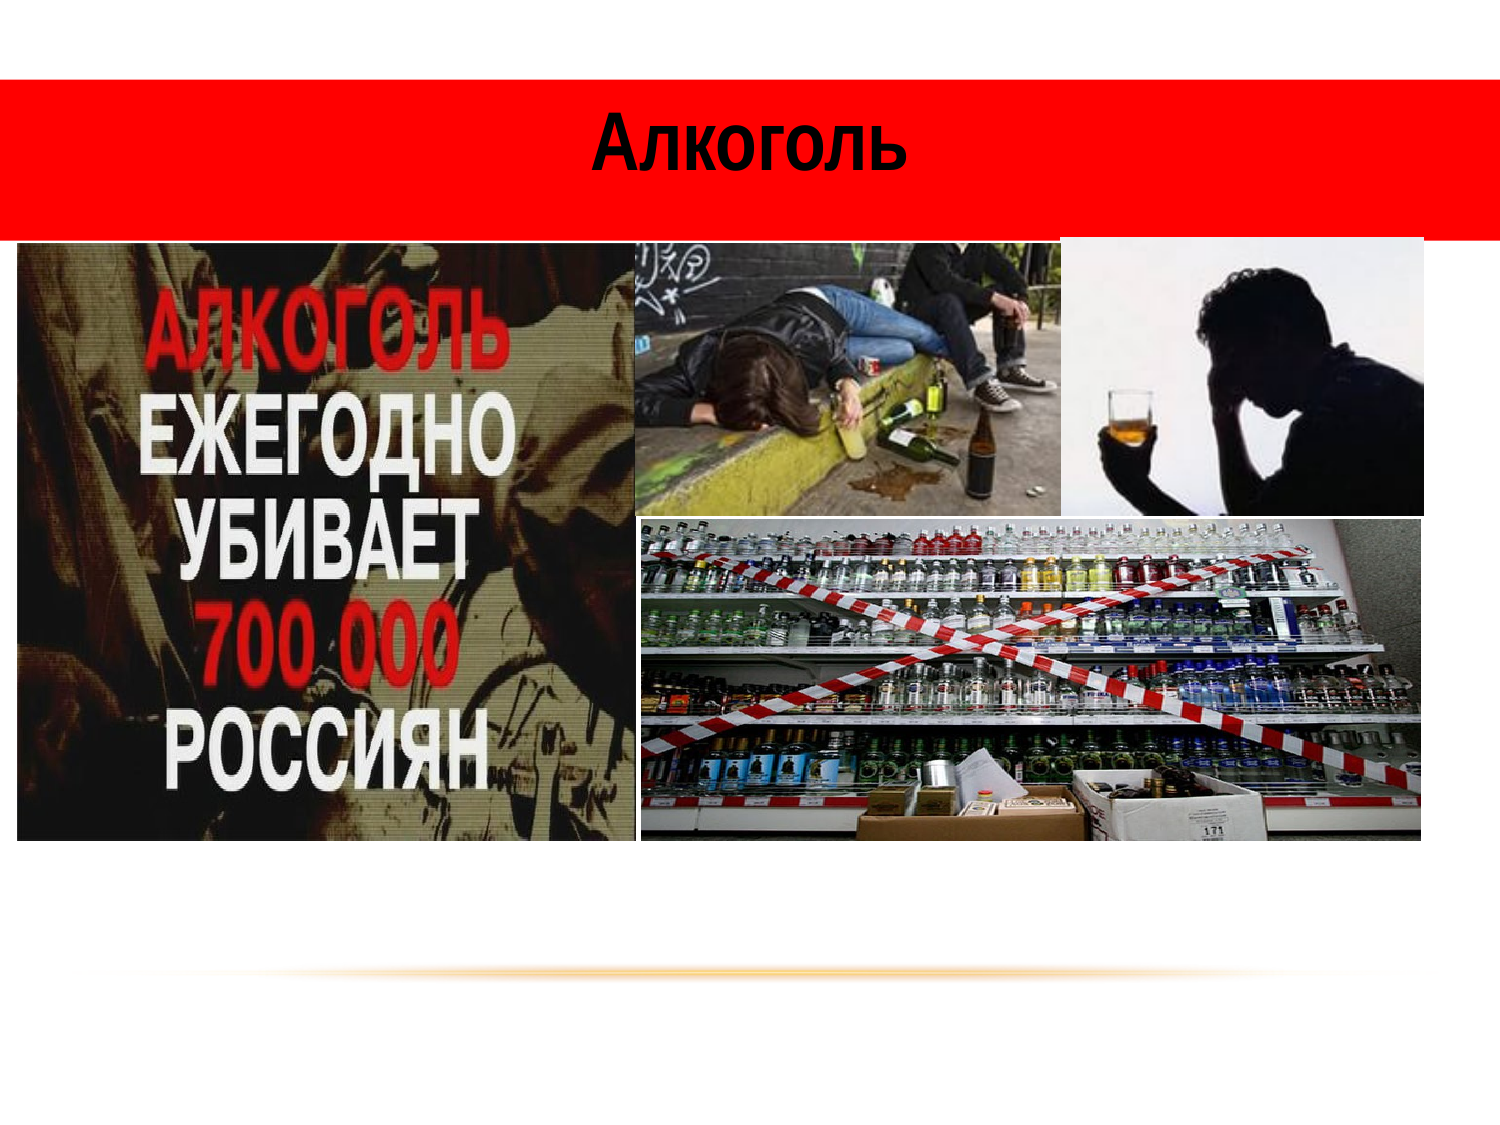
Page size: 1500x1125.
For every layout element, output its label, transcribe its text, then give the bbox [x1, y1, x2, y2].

picture [641, 519, 1421, 841]
title Алкоголь [0, 79, 1500, 241]
picture [17, 237, 1424, 841]
